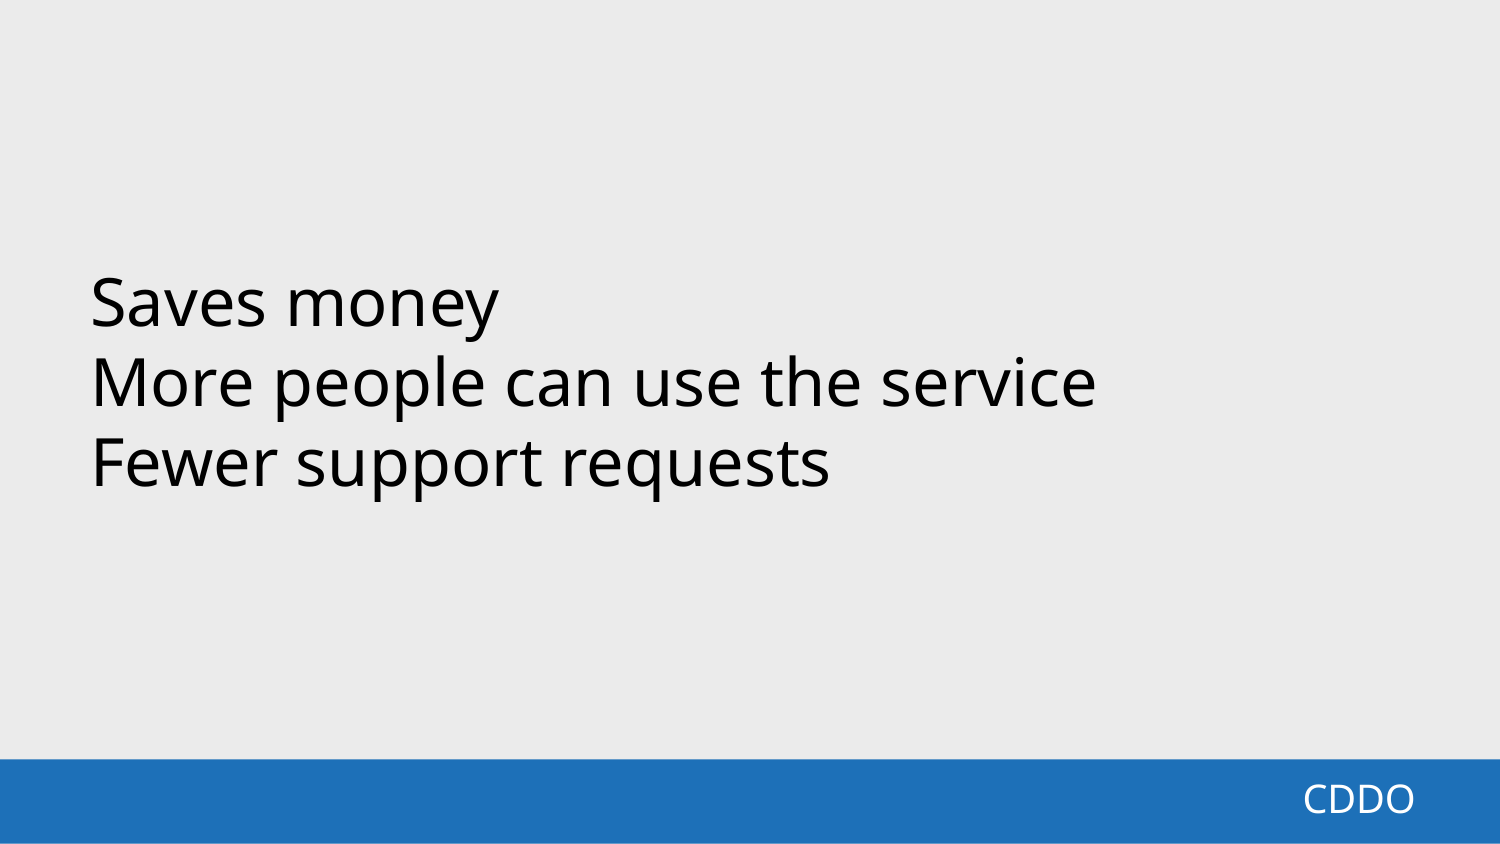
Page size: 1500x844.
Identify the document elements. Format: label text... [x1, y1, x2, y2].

text_box Saves money More people can use the service Fewer support requests [87, 0, 1416, 760]
